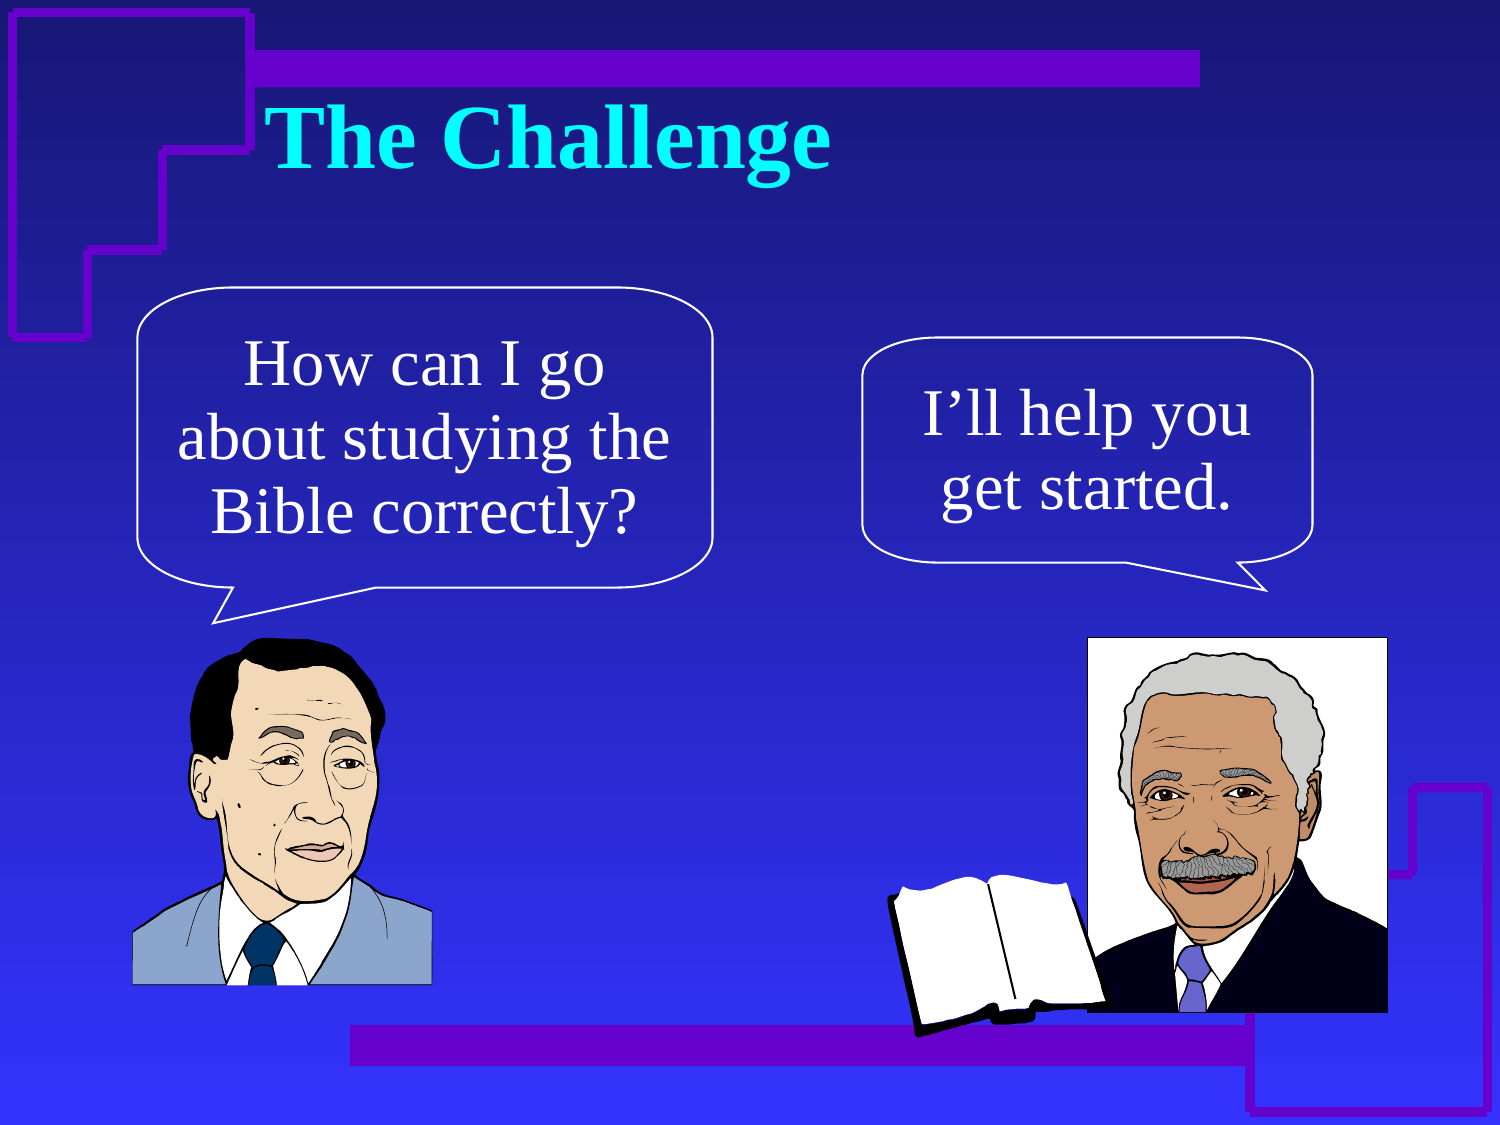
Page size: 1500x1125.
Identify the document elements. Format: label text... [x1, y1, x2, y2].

text_box [1087, 637, 1388, 651]
title The Challenge [249, 74, 1450, 201]
text_box [887, 874, 1113, 1038]
picture [1087, 651, 1388, 1013]
text_box I’ll help you get started. [862, 337, 1313, 591]
picture [132, 637, 433, 986]
text_box How can I go about studying the Bible correctly? [137, 287, 713, 624]
